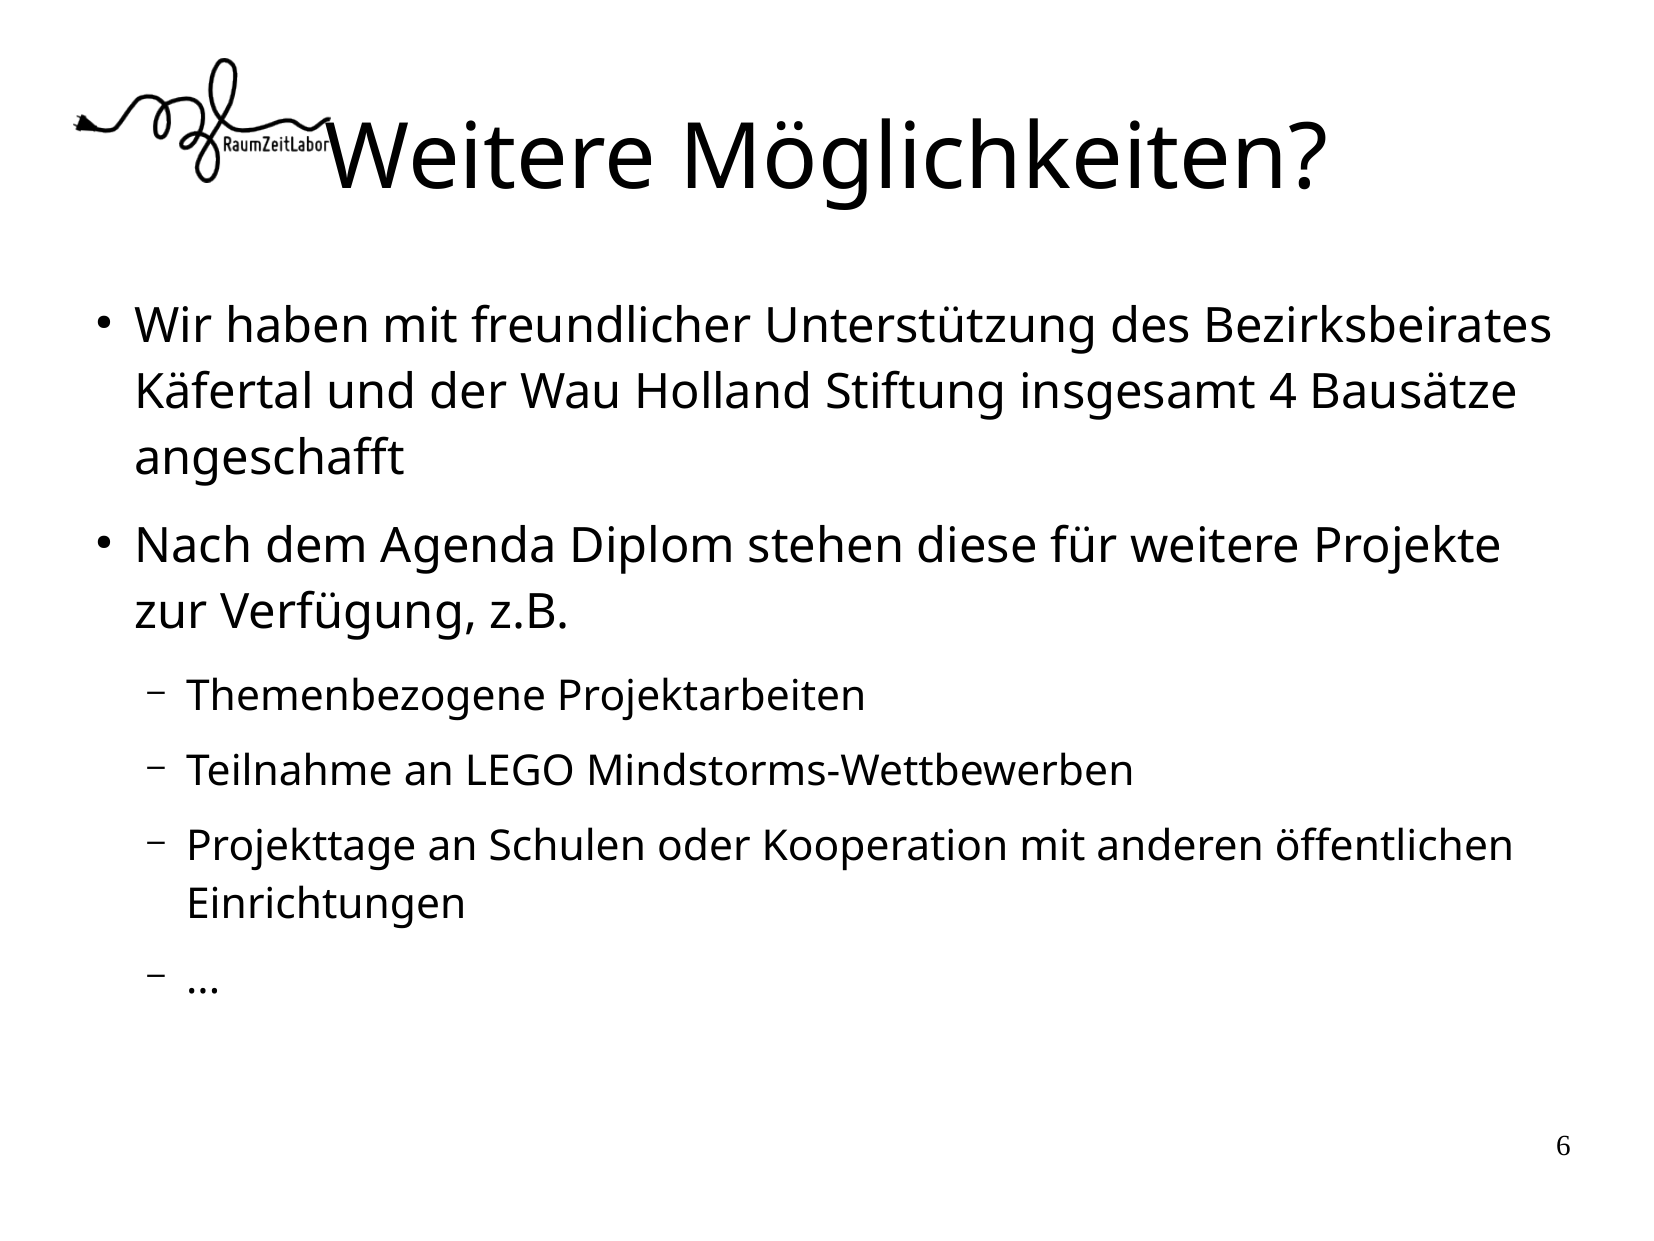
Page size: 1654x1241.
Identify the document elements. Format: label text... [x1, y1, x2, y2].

list Wir haben mit freundlicher Unterstützung des Bezirksbeirates Käfertal und der Wau Holland Stiftung insgesamt 4 Bausätze angeschafft Nach dem Agenda Diplom stehen diese für weitere Projekte zur Verfügung, z.B. Themenbezogene Projektarbeiten Teilnahme an LEGO Mindstorms-Wettbewerben Projekttage an Schulen oder Kooperation mit anderen öffentlichen Einrichtungen ... [82, 290, 1571, 1010]
picture [73, 58, 331, 183]
title Weitere Möglichkeiten? [82, 49, 1571, 257]
